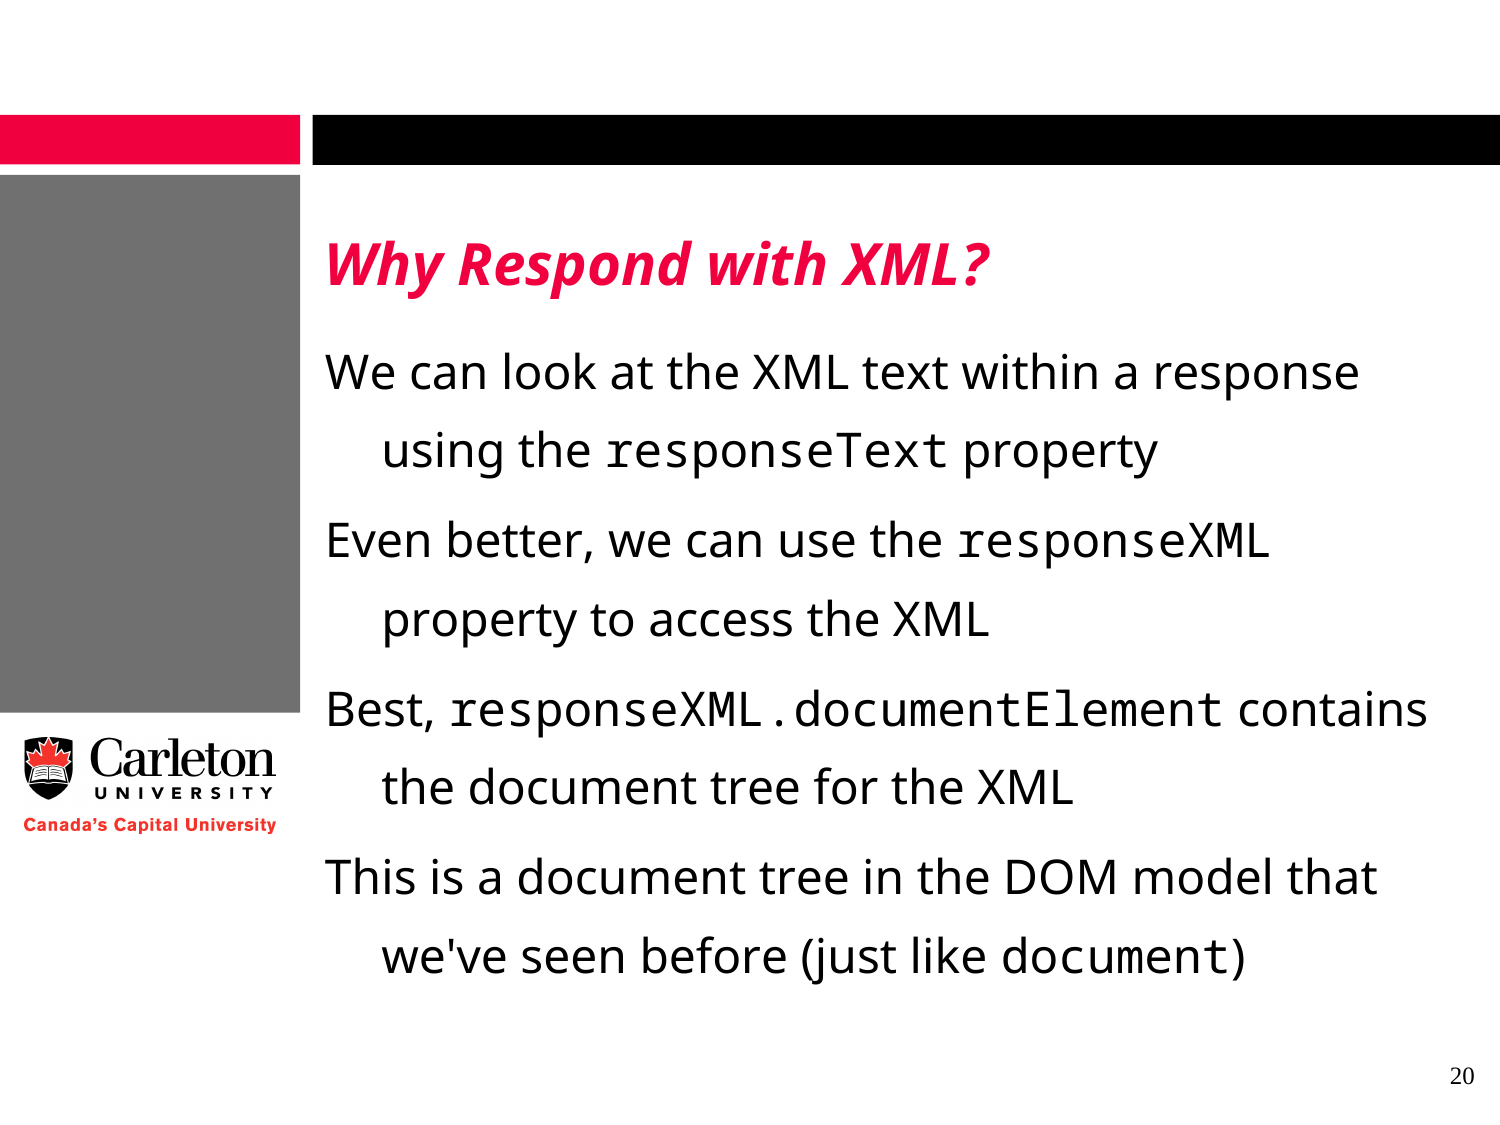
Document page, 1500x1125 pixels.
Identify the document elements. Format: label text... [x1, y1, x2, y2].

picture [24, 737, 276, 834]
list We can look at the XML text within a response using the responseText property Even better, we can use the responseXML property to access the XML Best, responseXML.documentElement contains the document tree for the XML This is a document tree in the DOM model that we've seen before (just like document) [324, 324, 1450, 1036]
title Why Respond with XML? [324, 194, 1450, 324]
